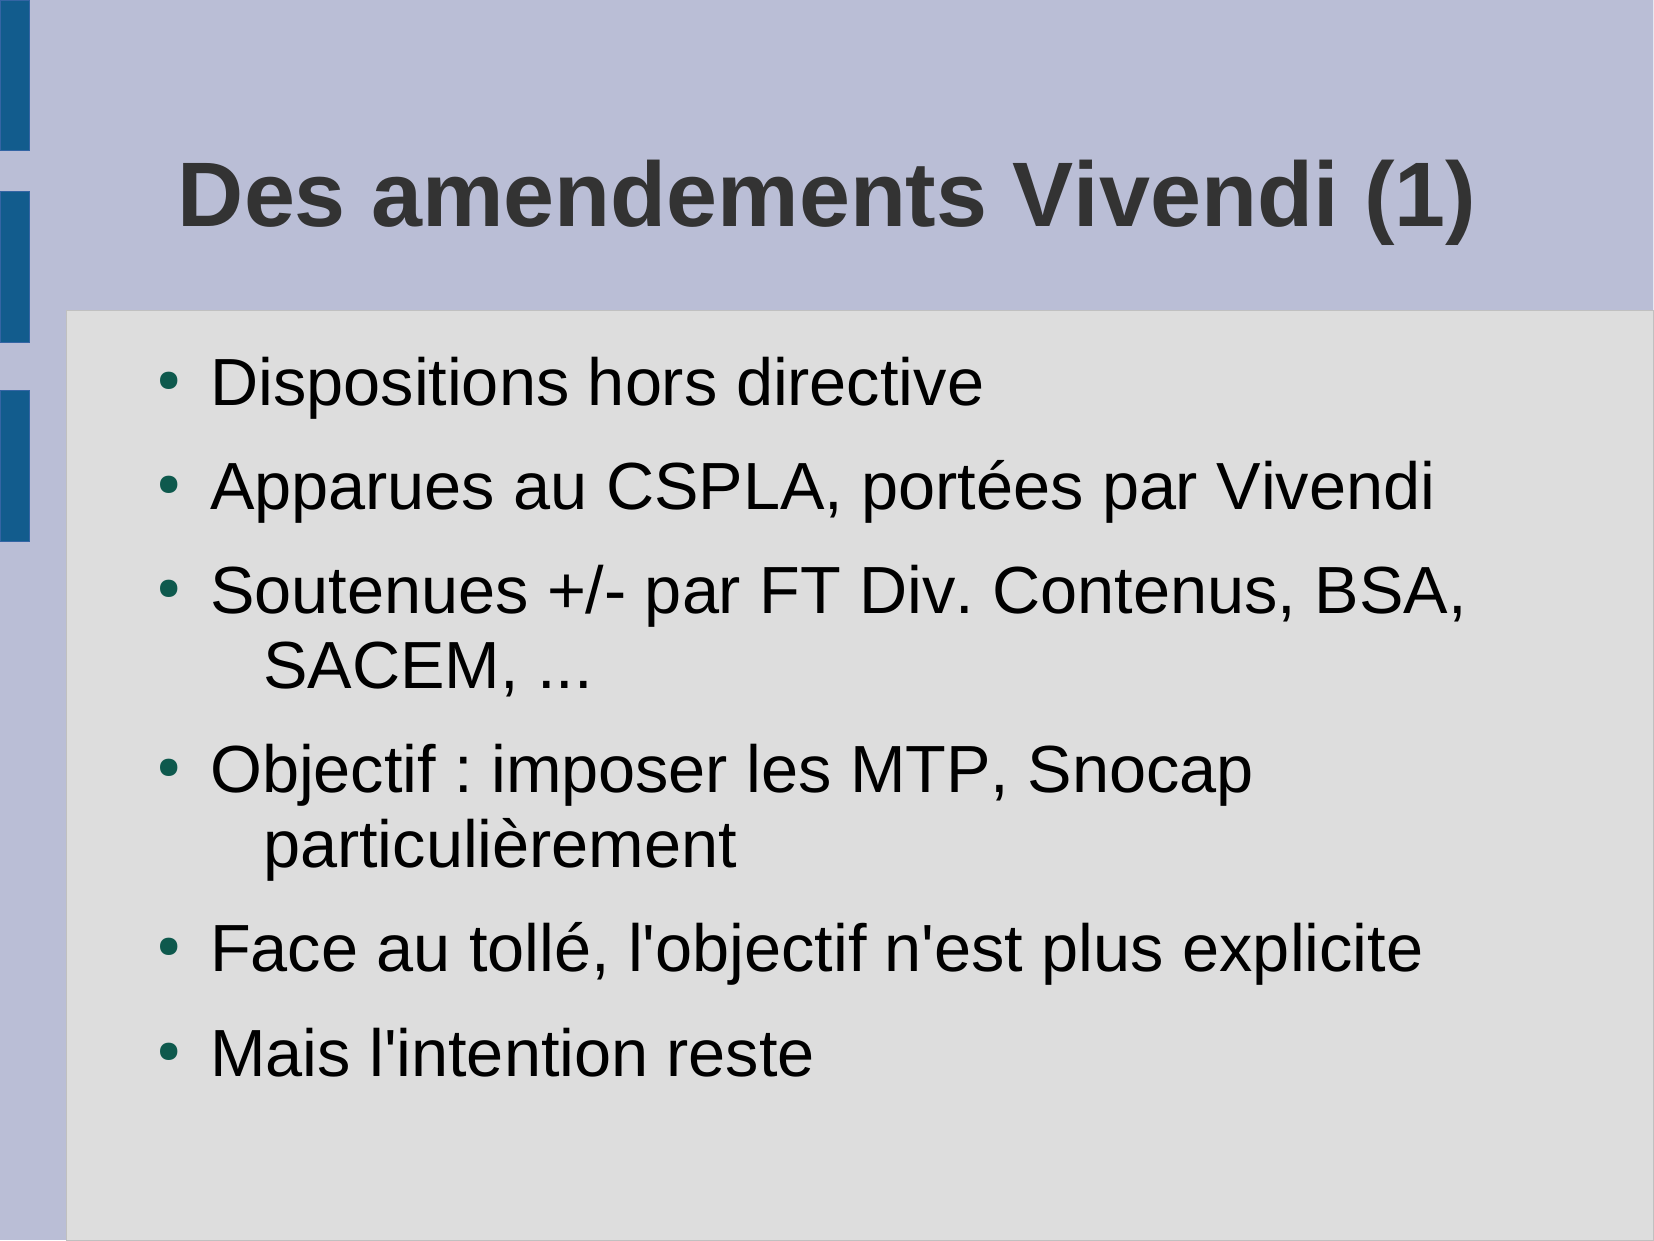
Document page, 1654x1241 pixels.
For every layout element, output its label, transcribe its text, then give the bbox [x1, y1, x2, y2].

title Des amendements Vivendi (1) [121, 91, 1534, 299]
list Dispositions hors directive Apparues au CSPLA, portées par Vivendi Soutenues +/- par FT Div. Contenus, BSA, SACEM, ... Objectif : imposer les MTP, Snocap particulièrement Face au tollé, l'objectif n'est plus explicite Mais l'intention reste [121, 344, 1534, 1127]
